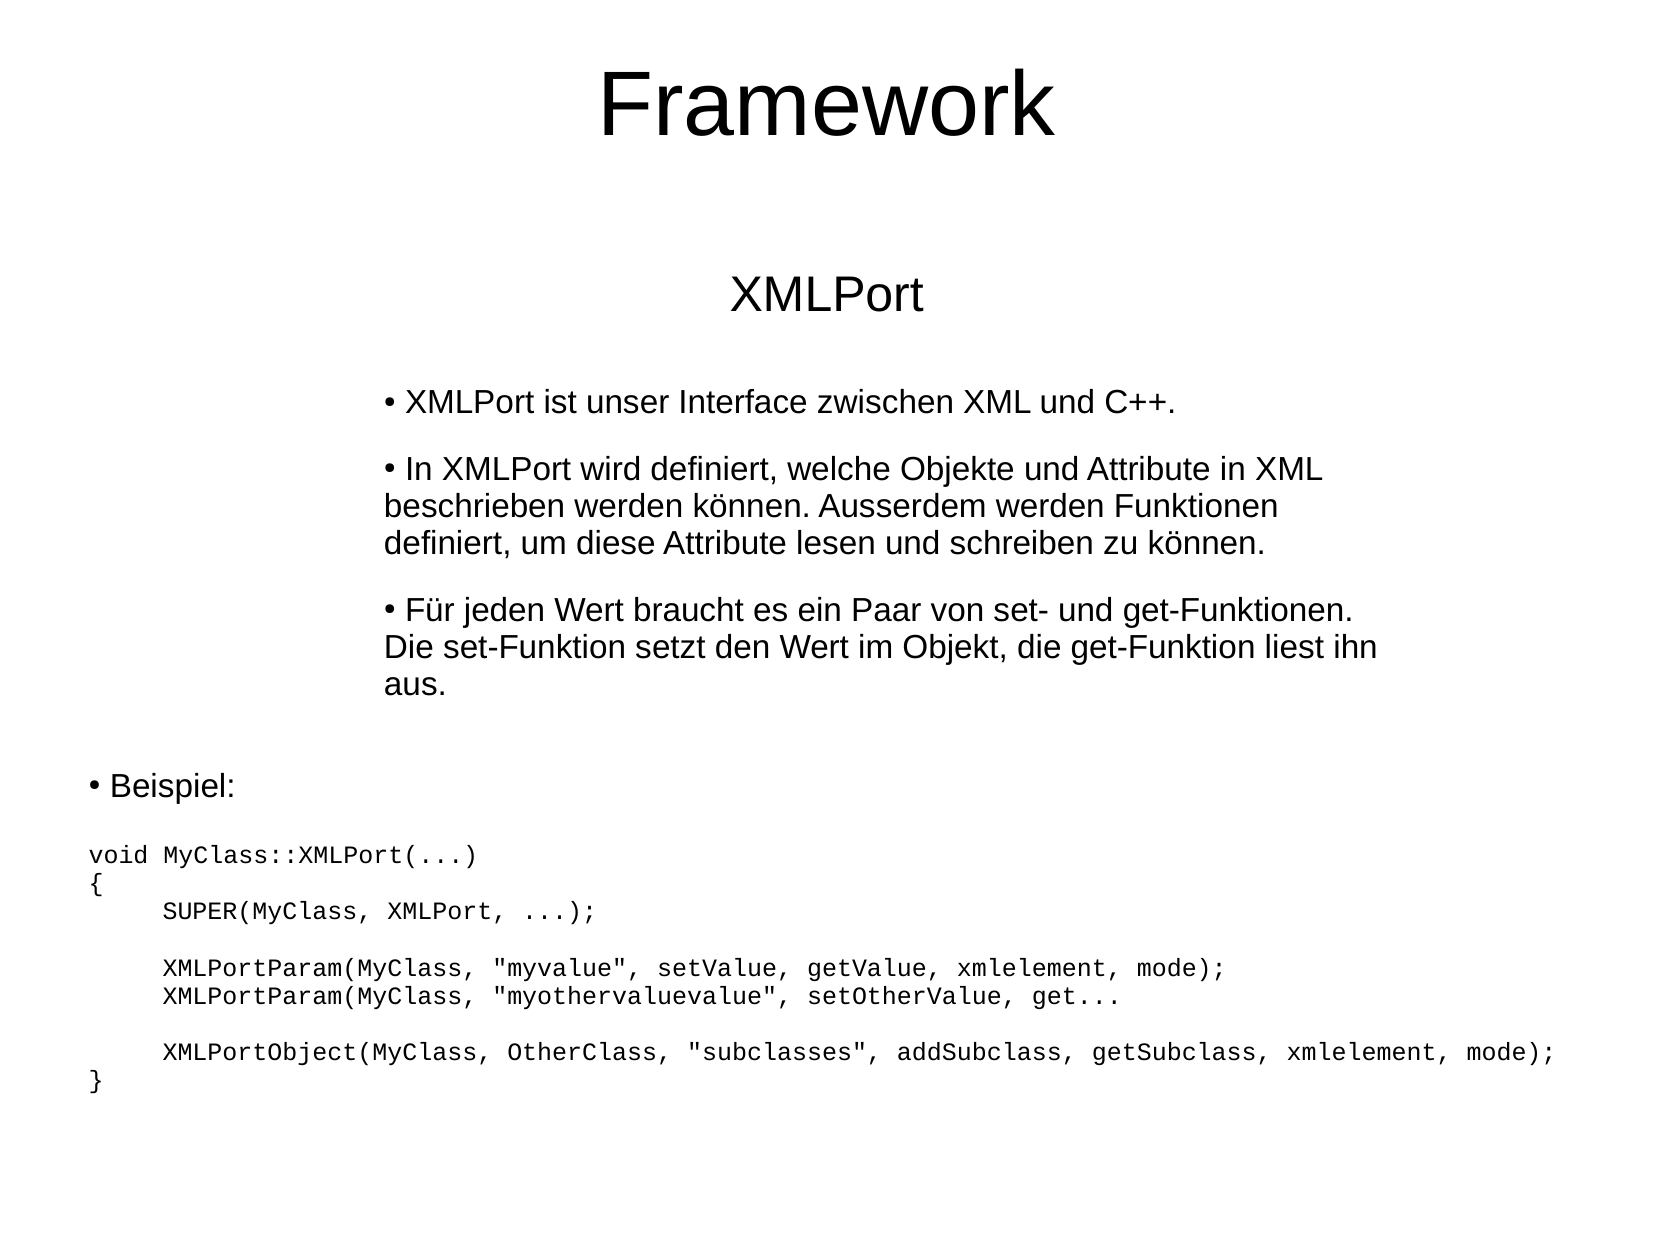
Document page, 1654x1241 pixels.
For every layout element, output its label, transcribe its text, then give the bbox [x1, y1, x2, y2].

text_box Beispiel: void MyClass::XMLPort(...) { SUPER(MyClass, XMLPort, ...); XMLPortParam(MyClass, "myvalue", setValue, getValue, xmlelement, mode); XMLPortParam(MyClass, "myothervaluevalue", setOtherValue, get... XMLPortObject(MyClass, OtherClass, "subclasses", addSubclass, getSubclass, xmlelement, mode); } [88, 767, 1625, 1138]
text_box XMLPort [82, 265, 1571, 325]
title Framework [82, 0, 1571, 208]
subtitle XMLPort ist unser Interface zwischen XML und C++. In XMLPort wird definiert, welche Objekte und Attribute in XML beschrieben werden können. Ausserdem werden Funktionen definiert, um diese Attribute lesen und schreiben zu können. Für jeden Wert braucht es ein Paar von set- und get-Funktionen. Die set-Funktion setzt den Wert im Objekt, die get-Funktion liest ihn aus. [383, 383, 1388, 704]
